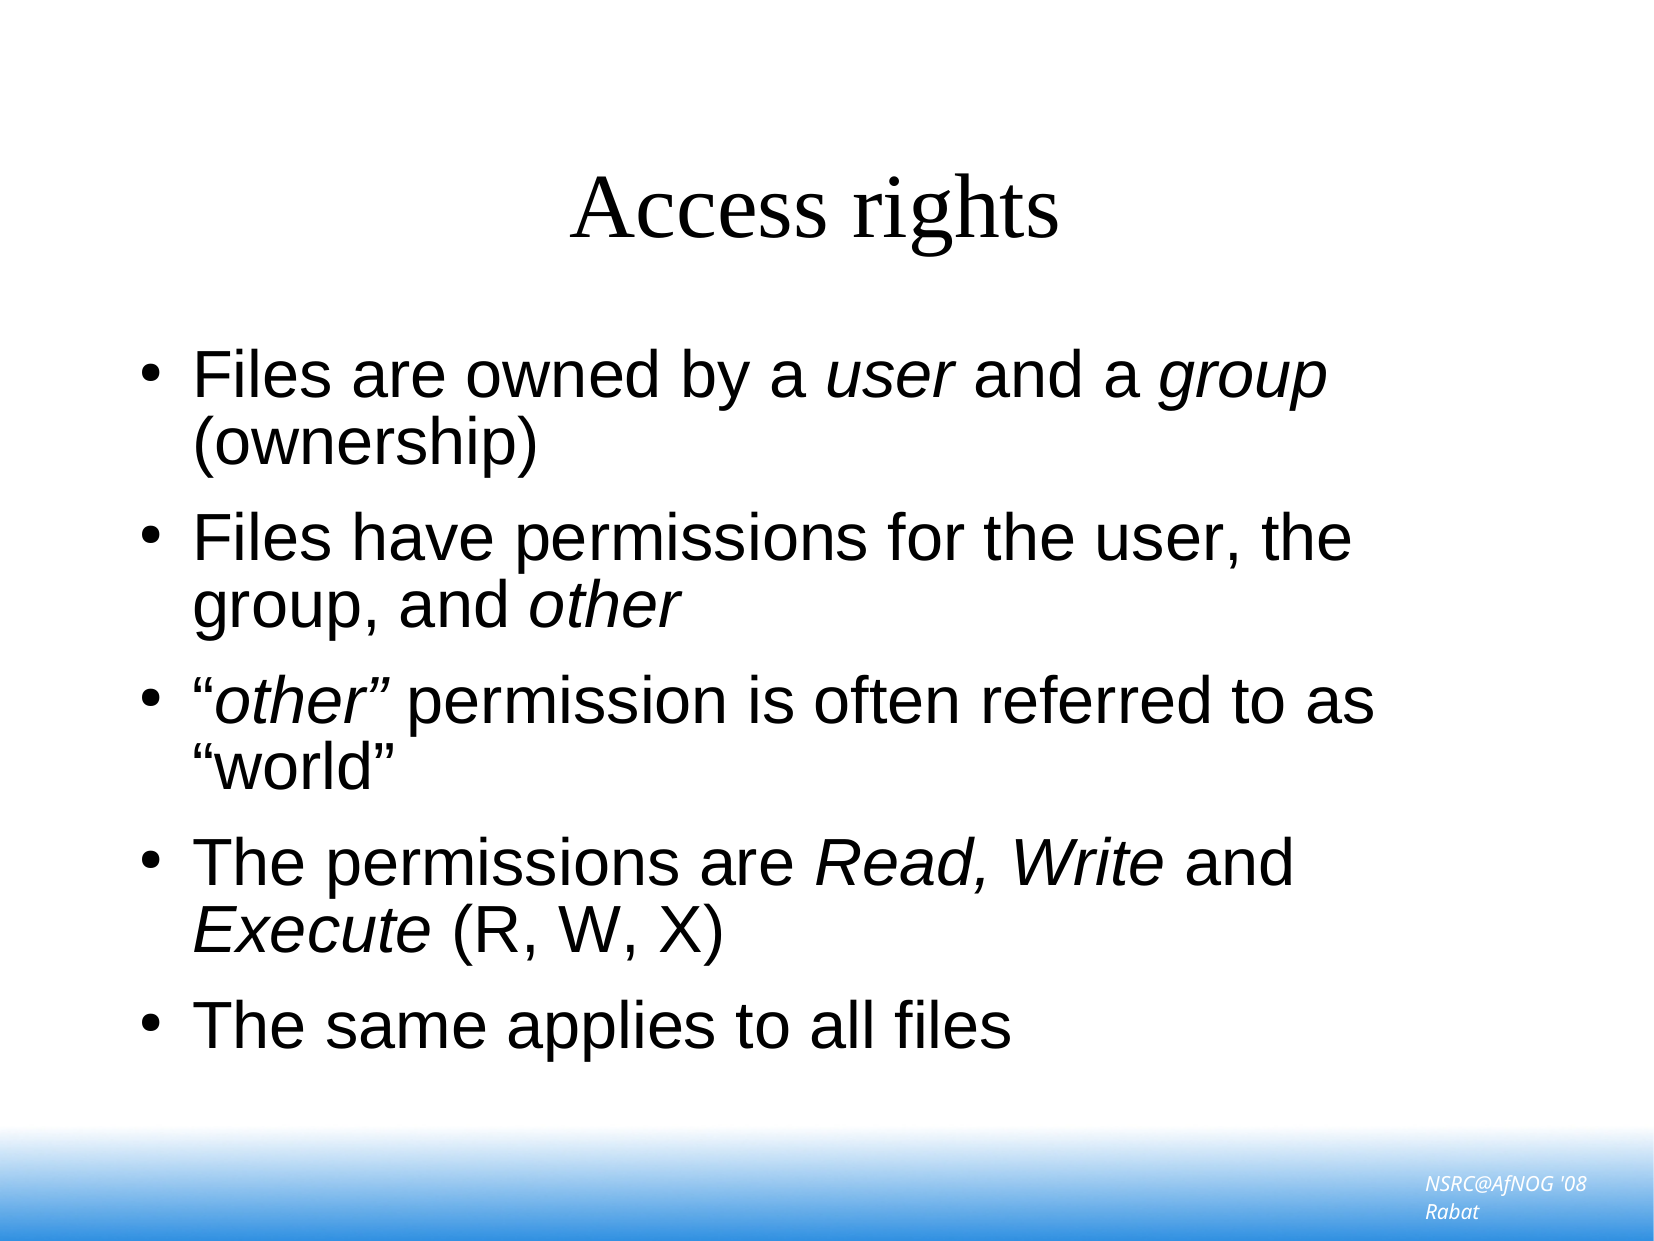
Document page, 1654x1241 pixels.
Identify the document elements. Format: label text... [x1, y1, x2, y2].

title Access rights [121, 102, 1534, 311]
list Files are owned by a user and a group (ownership) Files have permissions for the user, the group, and other “other” permission is often referred to as “world” The permissions are Read, Write and Execute (R, W, X) The same applies to all files [121, 344, 1534, 1135]
picture [0, 1124, 1654, 1241]
